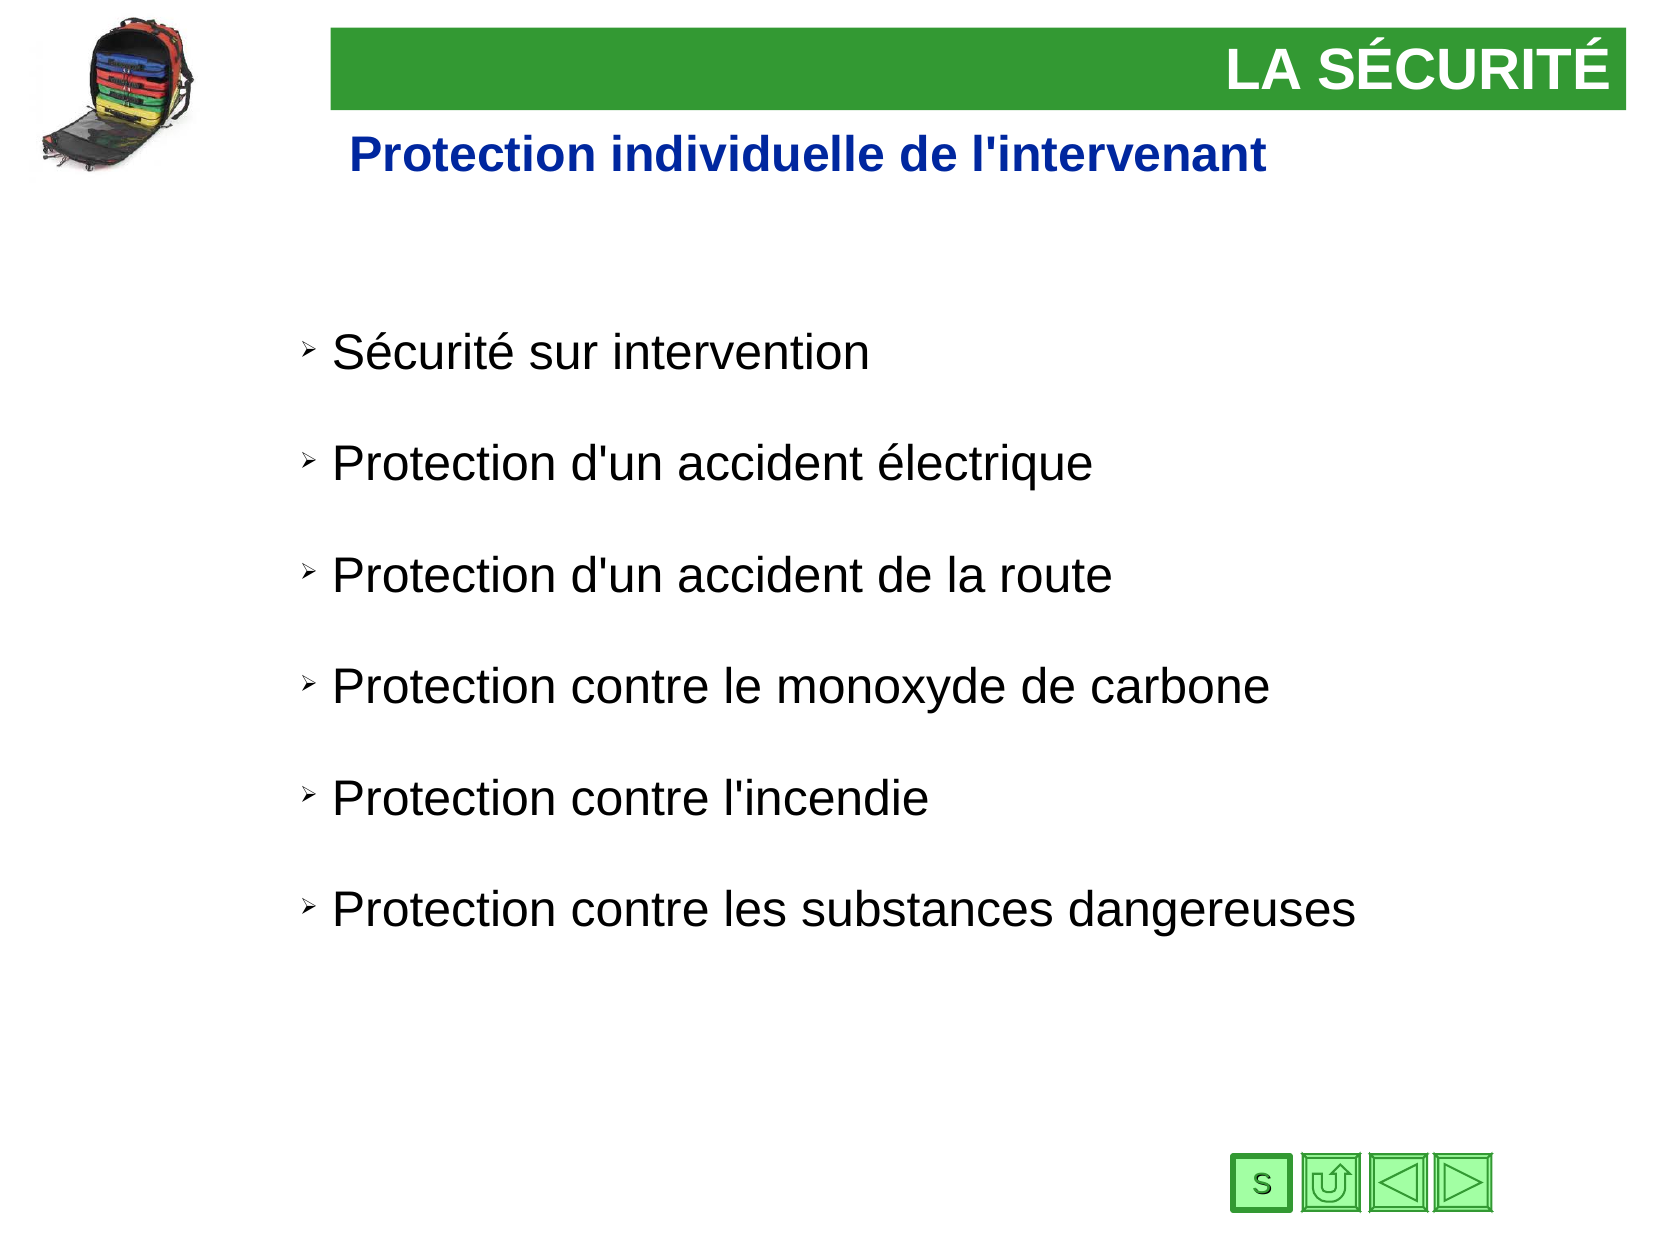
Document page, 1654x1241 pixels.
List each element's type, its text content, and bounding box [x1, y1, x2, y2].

text_box Sécurité sur intervention Protection d'un accident électrique Protection d'un accident de la route Protection contre le monoxyde de carbone Protection contre l'incendie Protection contre les substances dangereuses [285, 316, 1418, 945]
title Protection individuelle de l'intervenant [334, 118, 1630, 201]
text_box LA SÉCURITÉ [330, 27, 1626, 111]
picture [29, 5, 201, 183]
